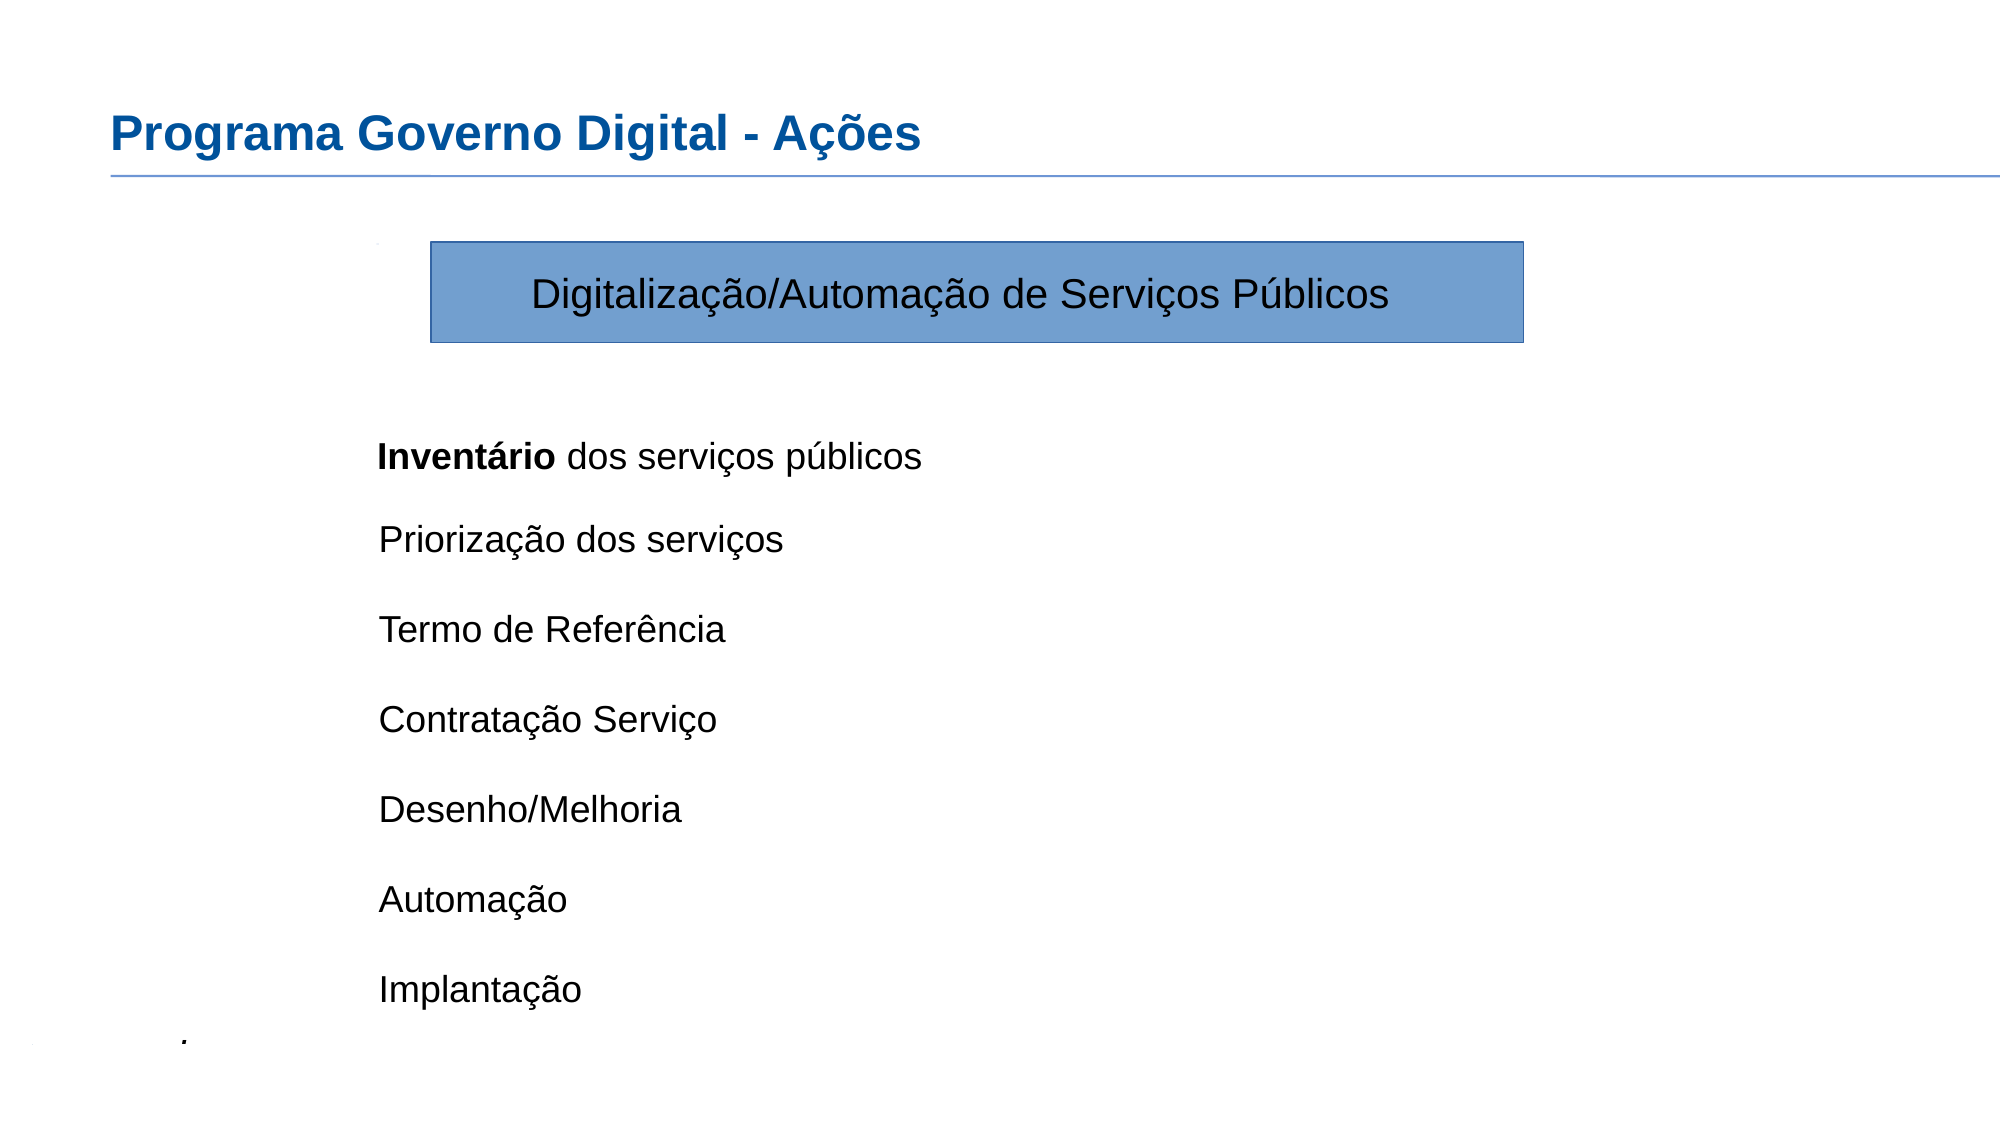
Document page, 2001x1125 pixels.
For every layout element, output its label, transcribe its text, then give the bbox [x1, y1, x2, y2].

text_box . [165, 277, 1819, 940]
text_box Digitalização/Automação de Serviços Públicos [431, 242, 1524, 343]
text_box Inventário dos serviços públicos [351, 424, 1843, 482]
text_box Priorização dos serviços Termo de Referência Contratação Serviço Desenho/Melhoria Automação Implantação [363, 507, 1855, 565]
text_box Programa Governo Digital - Ações [110, 31, 1890, 177]
